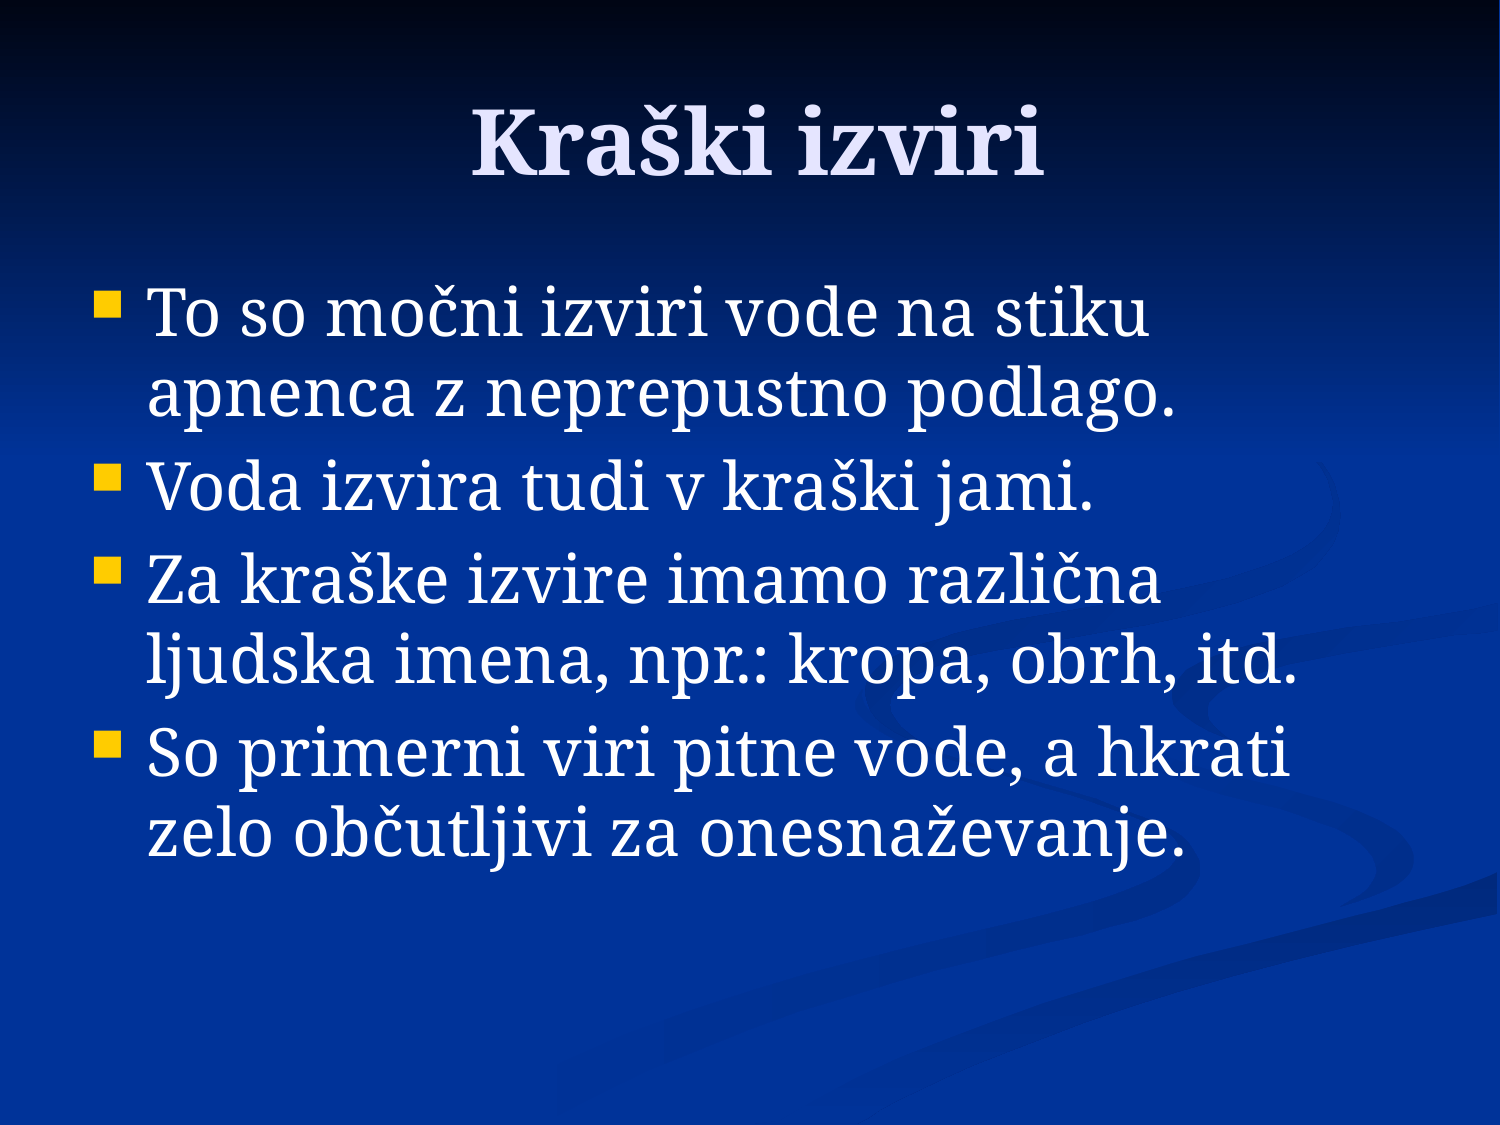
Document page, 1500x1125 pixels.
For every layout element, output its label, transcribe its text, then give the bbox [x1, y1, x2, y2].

title Kraški izviri [75, 45, 1425, 233]
list To so močni izviri vode na stiku apnenca z neprepustno podlago. Voda izvira tudi v kraški jami. Za kraške izvire imamo različna ljudska imena, npr.: kropa, obrh, itd. So primerni viri pitne vode, a hkrati zelo občutljivi za onesnaževanje. [75, 262, 1425, 1005]
